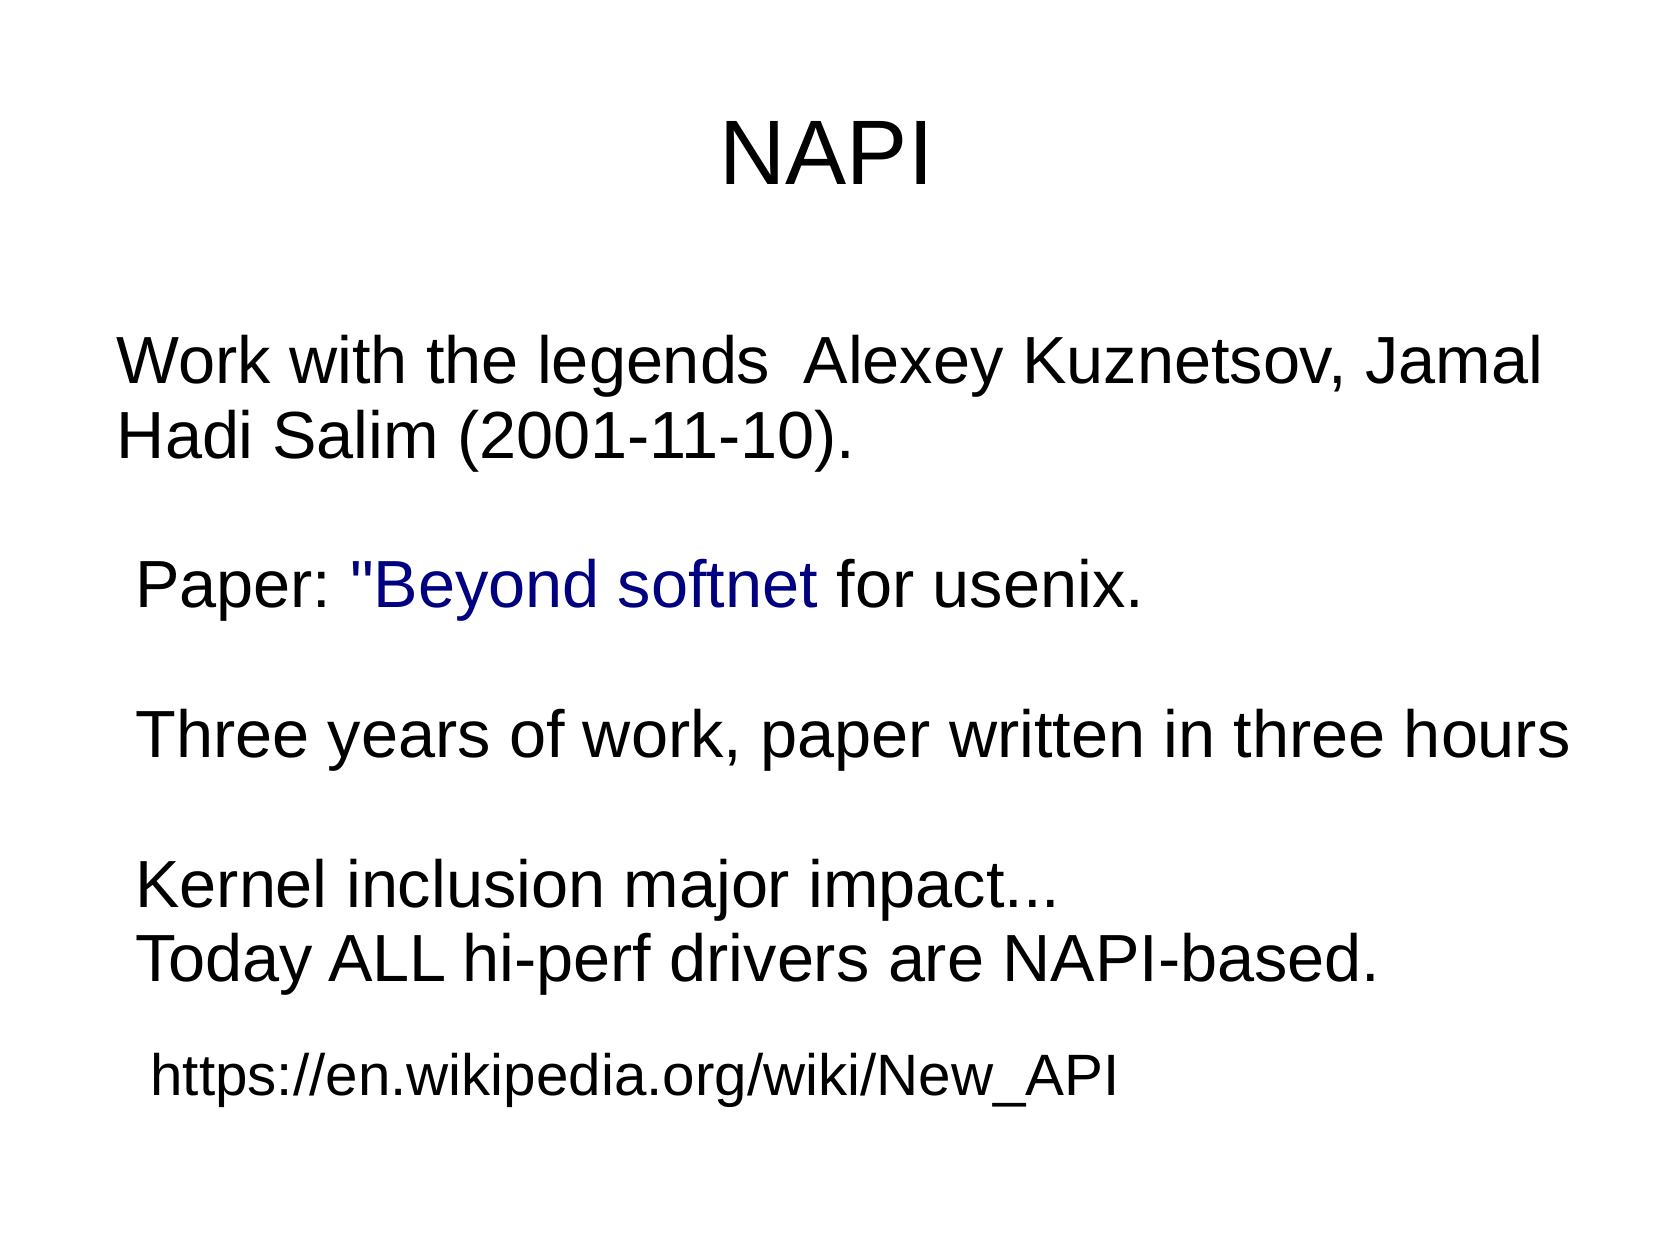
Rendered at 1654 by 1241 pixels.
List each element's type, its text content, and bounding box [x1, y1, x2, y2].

text_box https://en.wikipedia.org/wiki/New_API [135, 1035, 1171, 1131]
title NAPI [82, 49, 1571, 257]
subtitle Work with the legends Alexey Kuznetsov, Jamal Hadi Salim (2001-11-10). Paper: "Beyond softnet for usenix. Three years of work, paper written in three hours Kernel inclusion major impact... Today ALL hi-perf drivers are NAPI-based. [116, 173, 1606, 1146]
